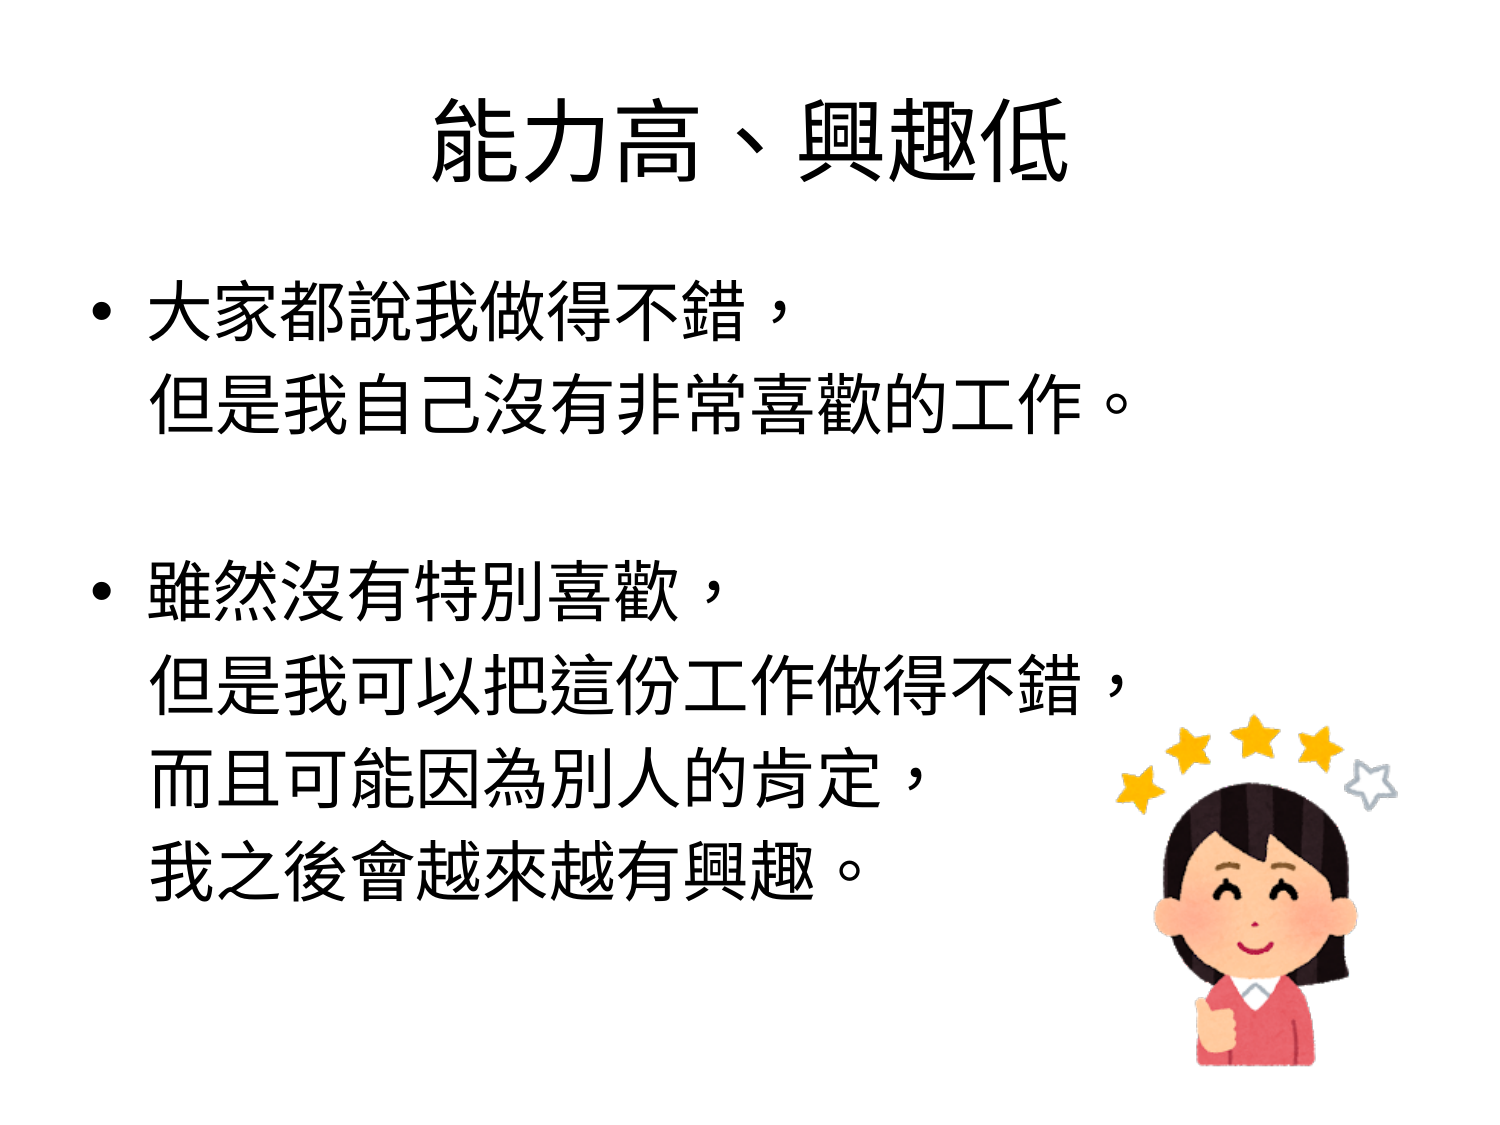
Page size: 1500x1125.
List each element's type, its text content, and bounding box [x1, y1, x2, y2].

picture [1104, 702, 1410, 1083]
list 大家都說我做得不錯， 但是我自己沒有非常喜歡的工作。 雖然沒有特別喜歡， 但是我可以把這份工作做得不錯， 而且可能因為別人的肯定， 我之後會越來越有興趣。 [75, 262, 1425, 1005]
title 能力高、興趣低 [75, 45, 1425, 233]
